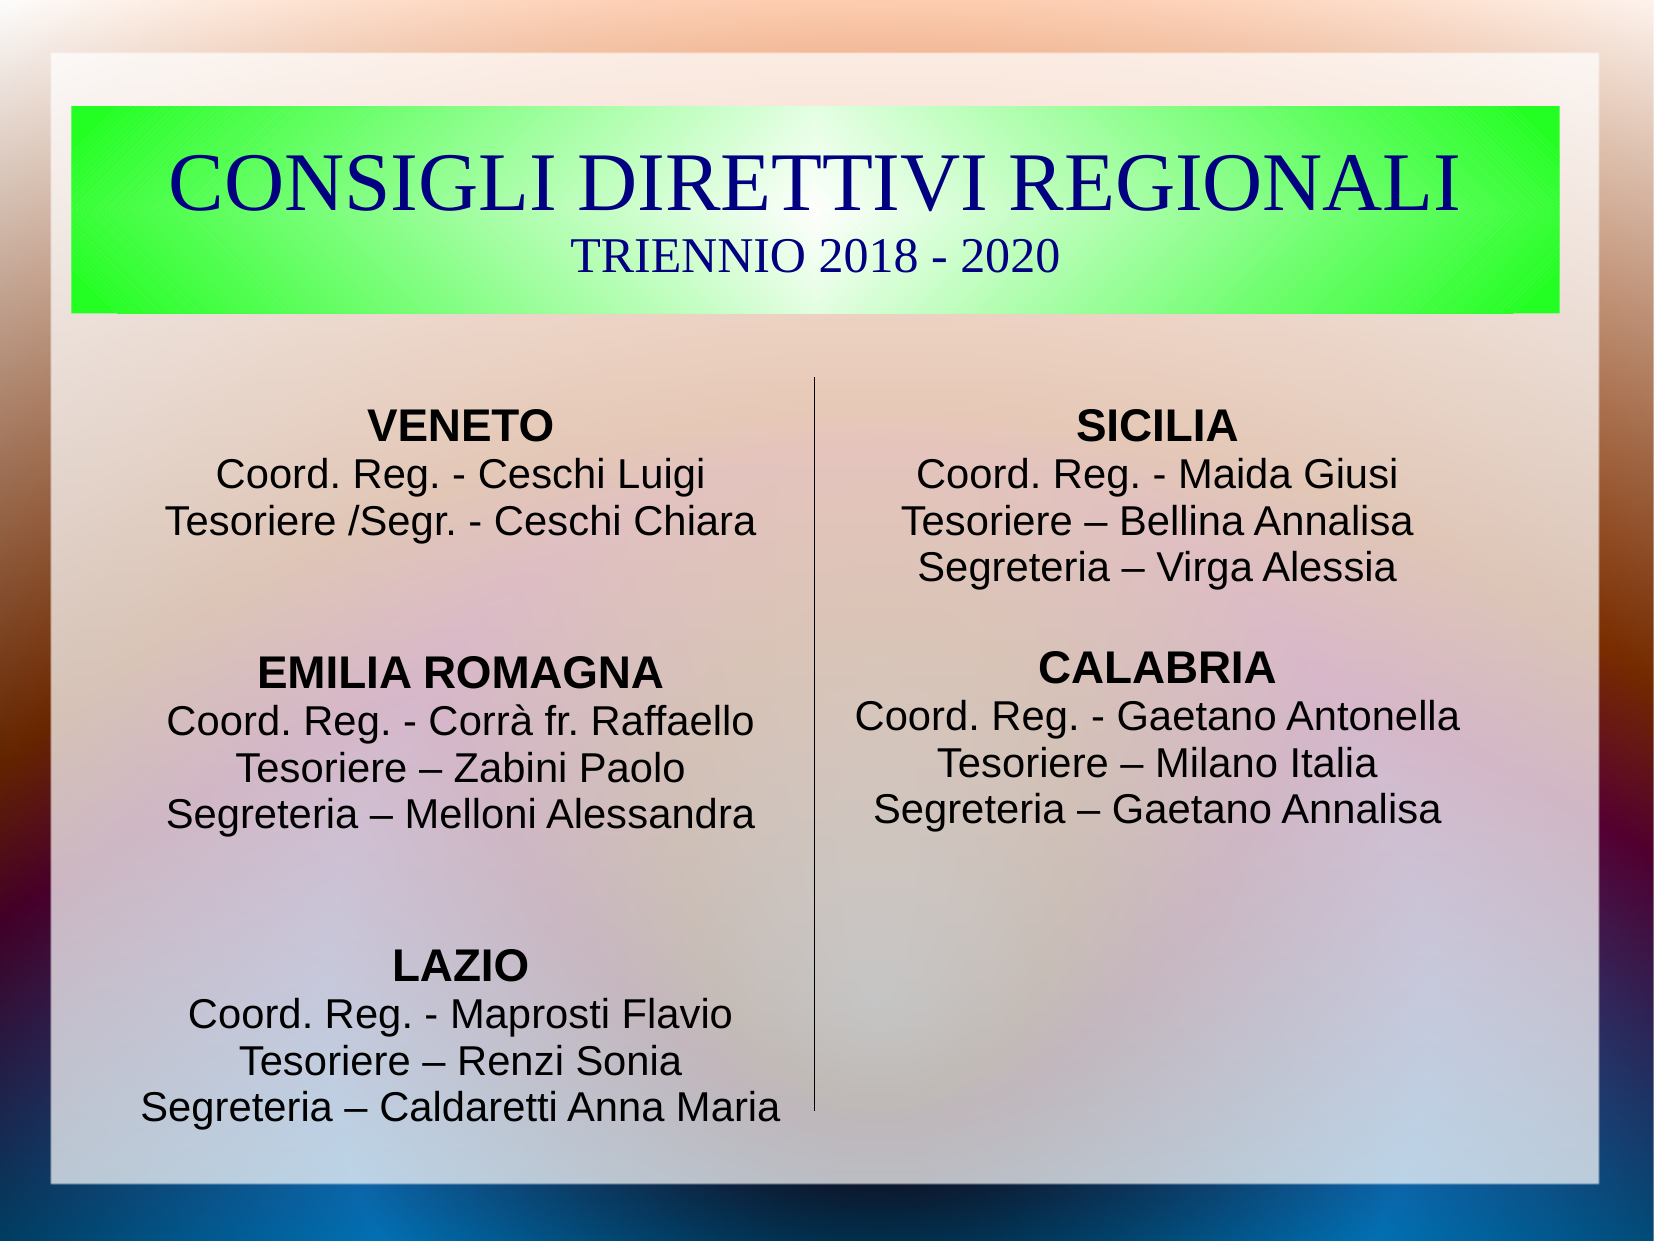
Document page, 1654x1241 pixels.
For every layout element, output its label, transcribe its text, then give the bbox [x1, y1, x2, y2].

text_box SICILIA Coord. Reg. - Maida Giusi Tesoriere – Bellina Annalisa Segreteria – Virga Alessia CALABRIA Coord. Reg. - Gaetano Antonella Tesoriere – Milano Italia Segreteria – Gaetano Annalisa [826, 392, 1489, 896]
picture [0, 0, 1654, 1241]
title CONSIGLI DIRETTIVI REGIONALI TRIENNIO 2018 - 2020 [71, 106, 1560, 314]
text_box VENETO Coord. Reg. - Ceschi Luigi Tesoriere /Segr. - Ceschi Chiara EMILIA ROMAGNA Coord. Reg. - Corrà fr. Raffaello Tesoriere – Zabini Paolo Segreteria – Melloni Alessandra LAZIO Coord. Reg. - Maprosti Flavio Tesoriere – Renzi Sonia Segreteria – Caldaretti Anna Maria [118, 392, 804, 1143]
